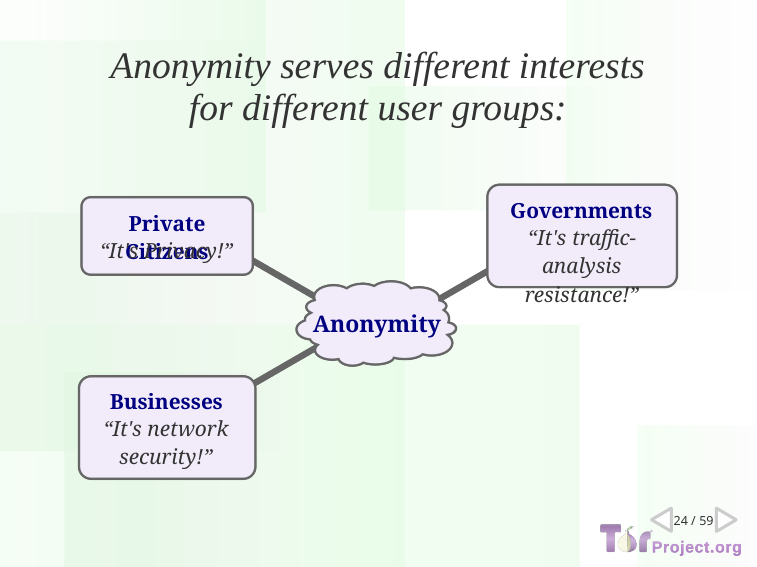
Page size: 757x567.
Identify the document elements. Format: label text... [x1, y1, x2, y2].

text_box “It's Privacy!” [83, 228, 250, 269]
text_box “It's traffic-analysis resistance!” [483, 215, 680, 281]
text_box Businesses [78, 380, 254, 420]
picture [0, 0, 757, 567]
text_box Anonymity [297, 300, 457, 343]
text_box Anonymity serves different interests for different user groups: [69, 37, 687, 136]
text_box Private Citizens [81, 201, 253, 242]
text_box Governments [487, 189, 676, 215]
text_box “It's network security!” [75, 406, 257, 472]
